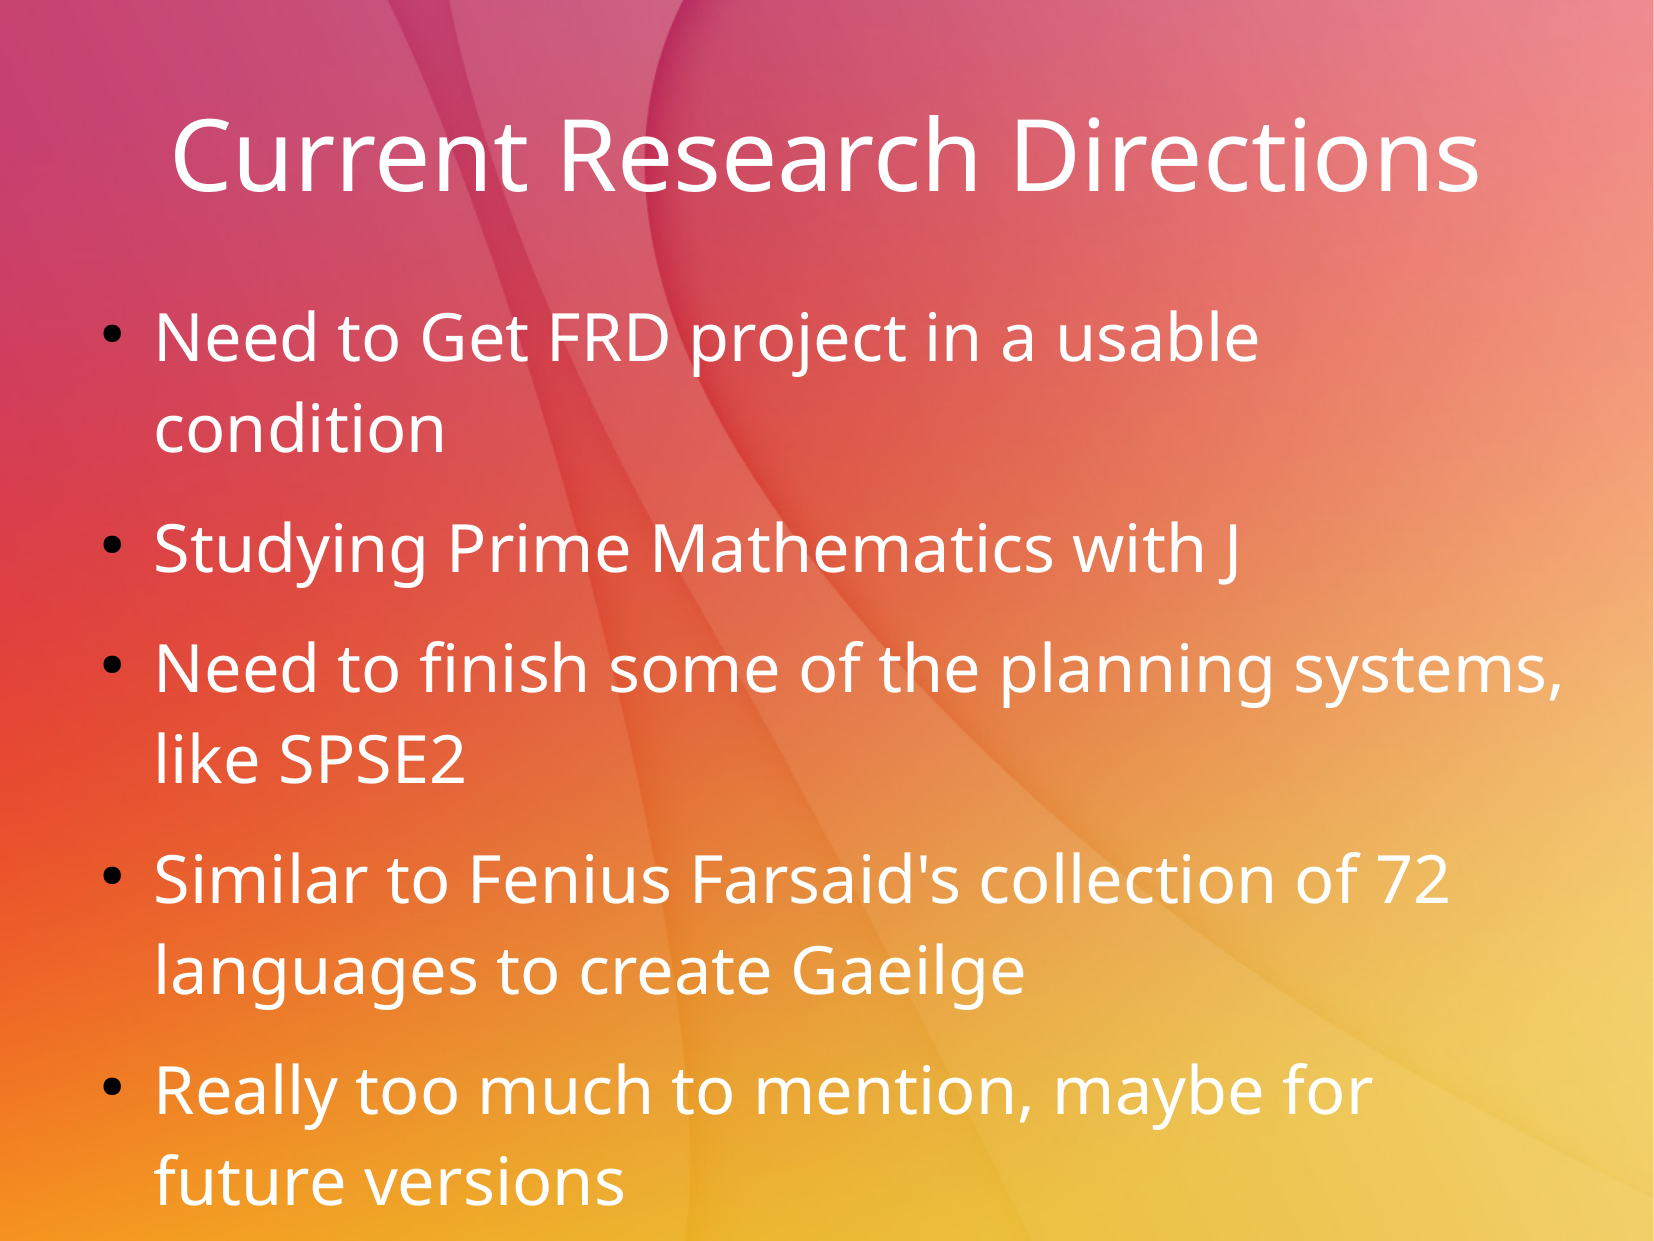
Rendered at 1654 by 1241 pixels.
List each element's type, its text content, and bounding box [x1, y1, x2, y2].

title Current Research Directions [82, 49, 1571, 257]
picture [0, 0, 1654, 1241]
list Need to Get FRD project in a usable condition Studying Prime Mathematics with J Need to finish some of the planning systems, like SPSE2 Similar to Fenius Farsaid's collection of 72 languages to create Gaeilge Really too much to mention, maybe for future versions [82, 290, 1571, 1138]
